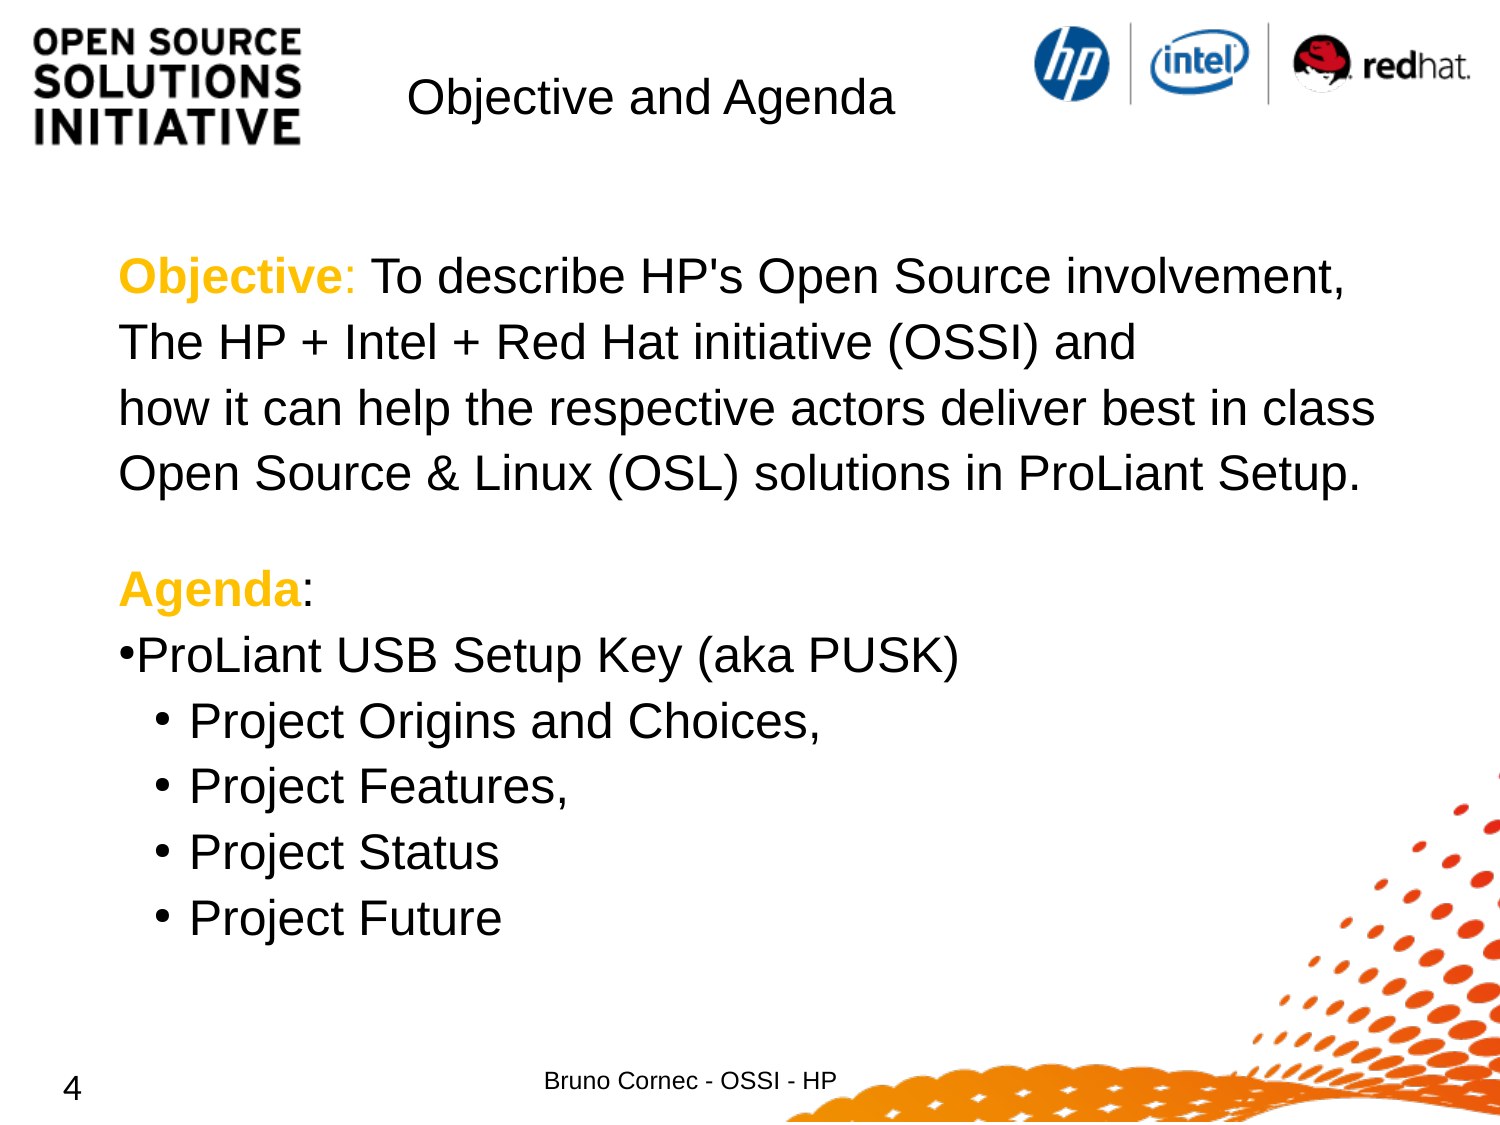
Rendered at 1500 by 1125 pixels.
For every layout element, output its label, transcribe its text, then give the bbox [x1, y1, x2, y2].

title Objective and Agenda [391, 5, 945, 133]
picture [0, 0, 1500, 1122]
text_box Objective: To describe HP's Open Source involvement, The HP + Intel + Red Hat initiative (OSSI) and how it can help the respective actors deliver best in class Open Source & Linux (OSL) solutions in ProLiant Setup. Agenda: ProLiant USB Setup Key (aka PUSK) Project Origins and Choices, Project Features, Project Status Project Future [103, 245, 1392, 1019]
